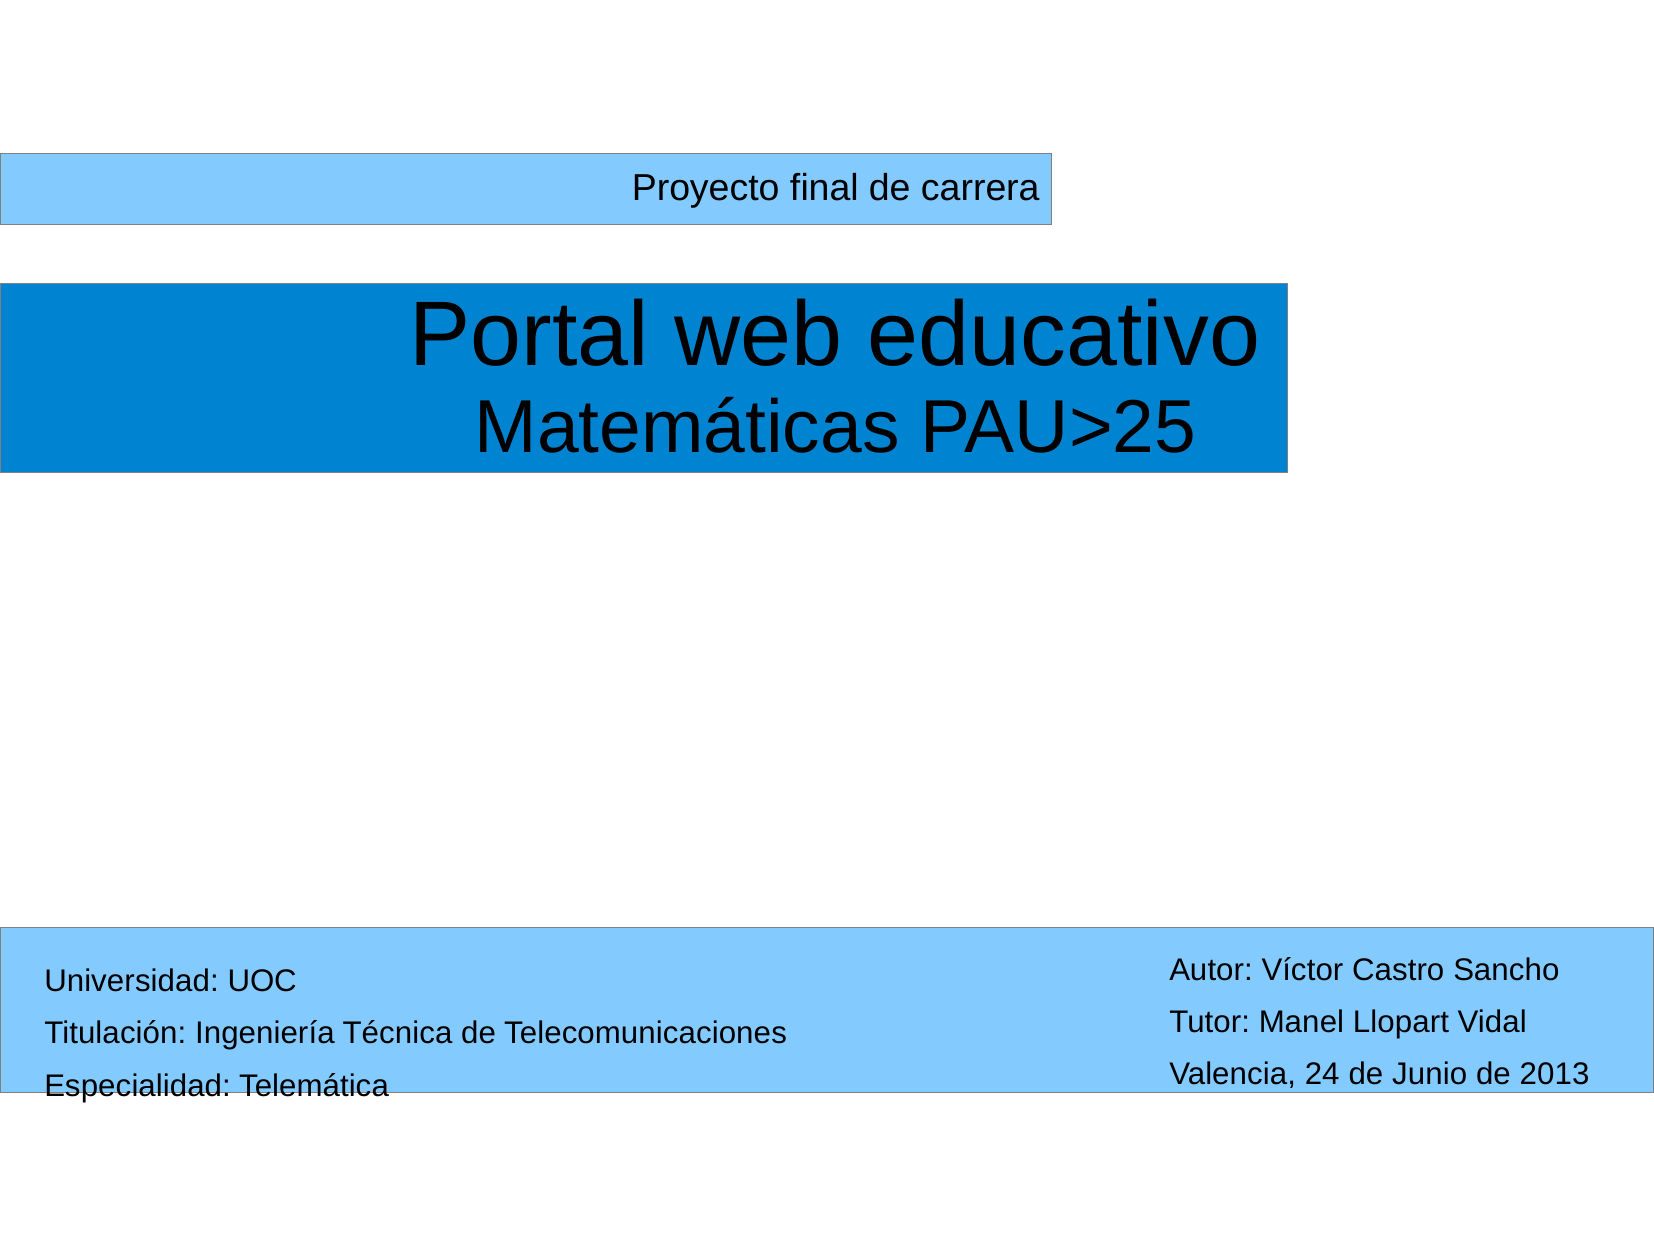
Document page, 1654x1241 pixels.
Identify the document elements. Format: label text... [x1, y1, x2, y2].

title Portal web educativo Matemáticas PAU>25 [369, 271, 1303, 479]
text_box [0, 283, 369, 473]
subtitle Autor: Víctor Castro Sancho Tutor: Manel Llopart Vidal Valencia, 24 de Junio de 2013 [1169, 942, 1619, 1117]
text_box [0, 153, 1052, 225]
text_box Universidad: UOC Titulación: Ingeniería Técnica de Telecomunicaciones Especialidad: Telemática [29, 938, 804, 1093]
text_box [0, 927, 1654, 1093]
picture [0, 0, 1654, 927]
picture [0, 1093, 1654, 1241]
text_box Proyecto final de carrera [599, 159, 1072, 217]
